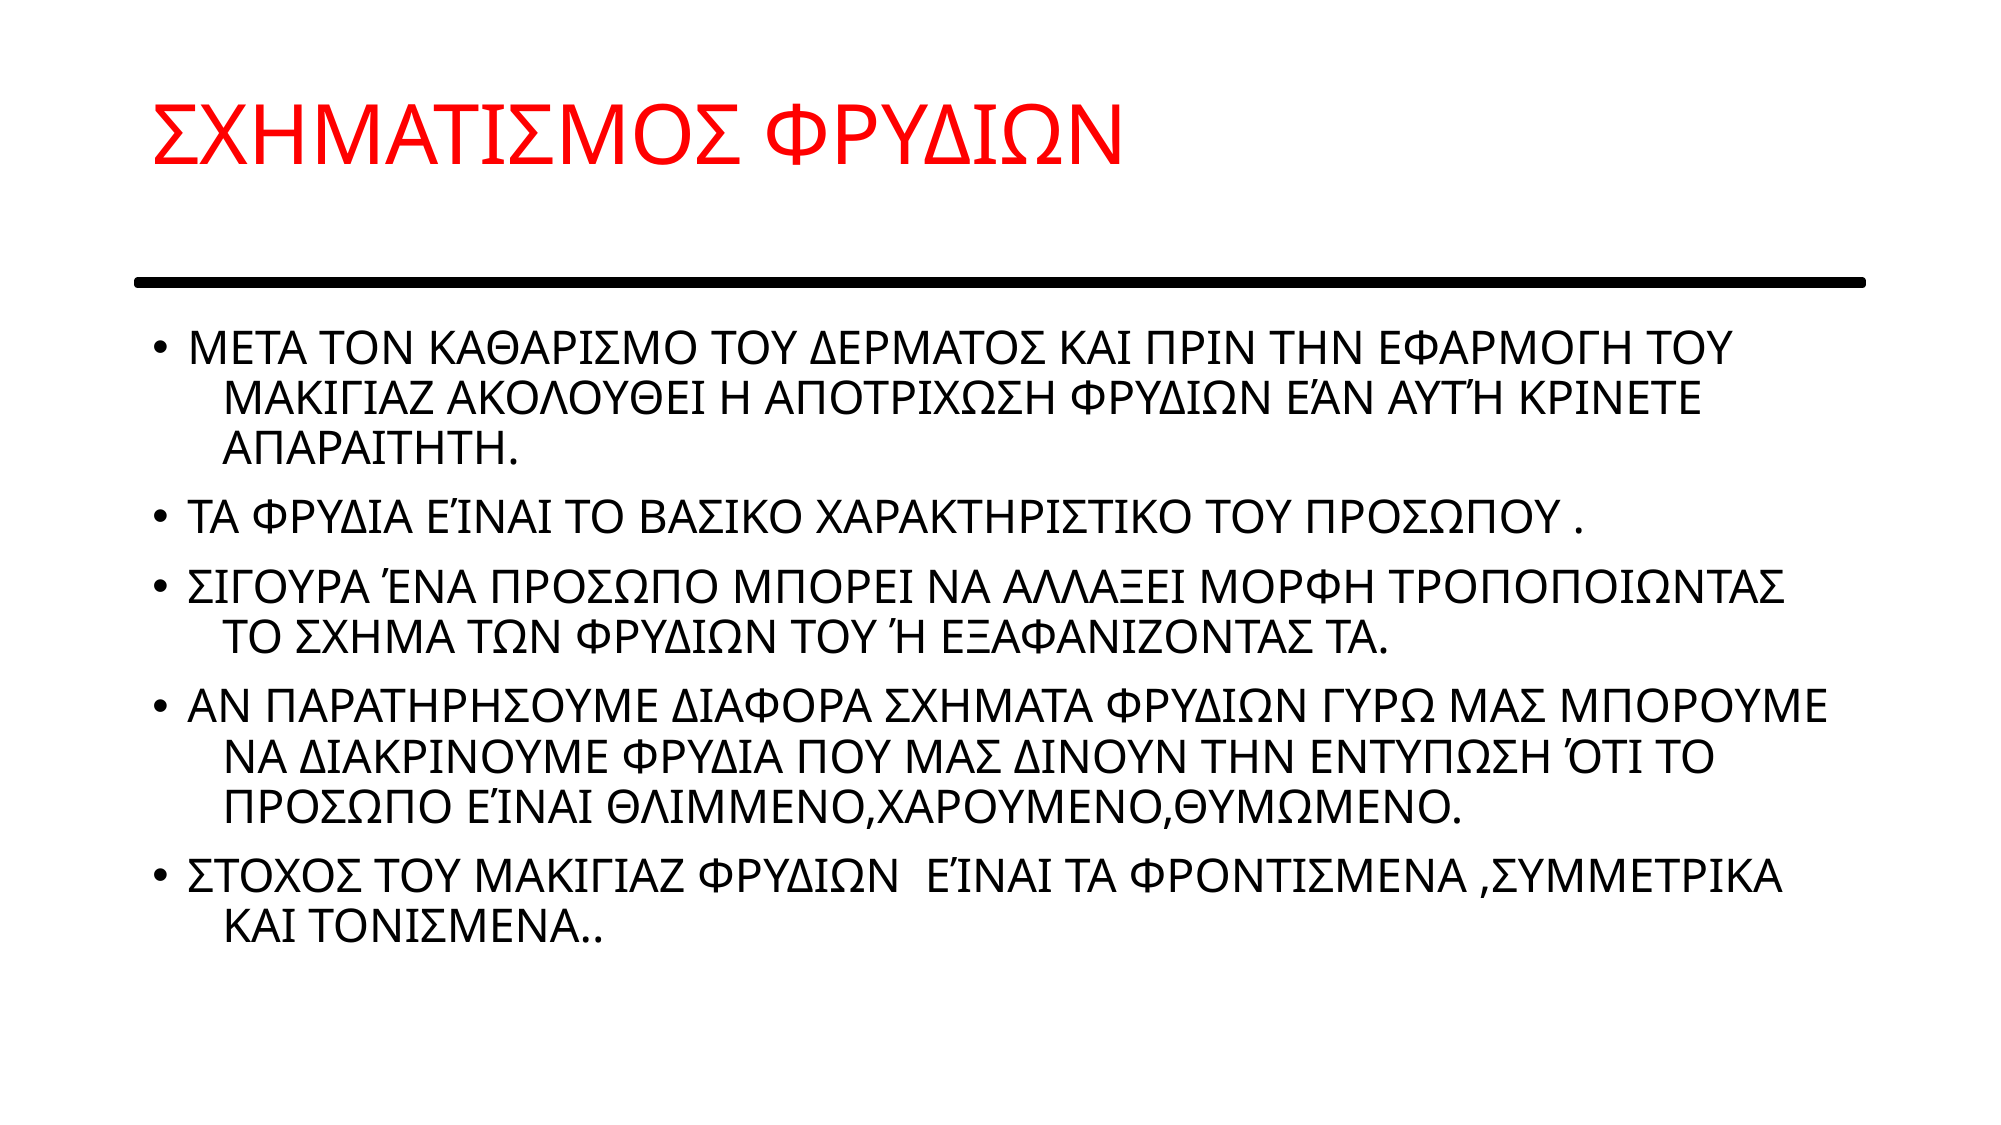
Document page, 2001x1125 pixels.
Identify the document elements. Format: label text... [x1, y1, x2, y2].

list ΜΕΤΑ ΤΟΝ ΚΑΘΑΡΙΣΜΟ ΤΟΥ ΔΕΡΜΑΤΟΣ ΚΑΙ ΠΡΙΝ ΤΗΝ ΕΦΑΡΜΟΓΗ ΤΟΥ ΜΑΚΙΓΙΑΖ ΑΚΟΛΟΥΘΕΙ Η ΑΠΟΤΡΙΧΩΣΗ ΦΡΥΔΙΩΝ ΕΆΝ ΑΥΤΉ ΚΡΙΝΕΤΕ ΑΠΑΡΑΙΤΗΤΗ. ΤΑ ΦΡΥΔΙΑ ΕΊΝΑΙ ΤΟ ΒΑΣΙΚΟ ΧΑΡΑΚΤΗΡΙΣΤΙΚΟ ΤΟΥ ΠΡΟΣΩΠΟΥ . ΣΙΓΟΥΡΑ ΈΝΑ ΠΡΟΣΩΠΟ ΜΠΟΡΕΙ ΝΑ ΑΛΛΑΞΕΙ ΜΟΡΦΗ ΤΡΟΠΟΠΟΙΩΝΤΑΣ ΤΟ ΣΧΗΜΑ ΤΩΝ ΦΡΥΔΙΩΝ ΤΟΥ Ή ΕΞΑΦΑΝΙΖΟΝΤΑΣ ΤΑ. ΑΝ ΠΑΡΑΤΗΡΗΣΟΥΜΕ ΔΙΑΦΟΡΑ ΣΧΗΜΑΤΑ ΦΡΥΔΙΩΝ ΓΥΡΩ ΜΑΣ ΜΠΟΡΟΥΜΕ ΝΑ ΔΙΑΚΡΙΝΟΥΜΕ ΦΡΥΔΙΑ ΠΟΥ ΜΑΣ ΔΙΝΟΥΝ ΤΗΝ ΕΝΤΥΠΩΣΗ ΌΤΙ ΤΟ ΠΡΟΣΩΠΟ ΕΊΝΑΙ ΘΛΙΜΜΕΝΟ,ΧΑΡΟΥΜΕΝΟ,ΘΥΜΩΜΕΝΟ. ΣΤΟΧΟΣ ΤΟΥ ΜΑΚΙΓΙΑΖ ΦΡΥΔΙΩΝ ΕΊΝΑΙ ΤΑ ΦΡΟΝΤΙΣΜΕΝΑ ,ΣΥΜΜΕΤΡΙΚΑ ΚΑΙ ΤΟΝΙΣΜΕΝΑ.. [137, 316, 1863, 1014]
title ΣΧΗΜΑΤΙΣΜΟΣ ΦΡΥΔΙΩΝ [137, 59, 1222, 203]
